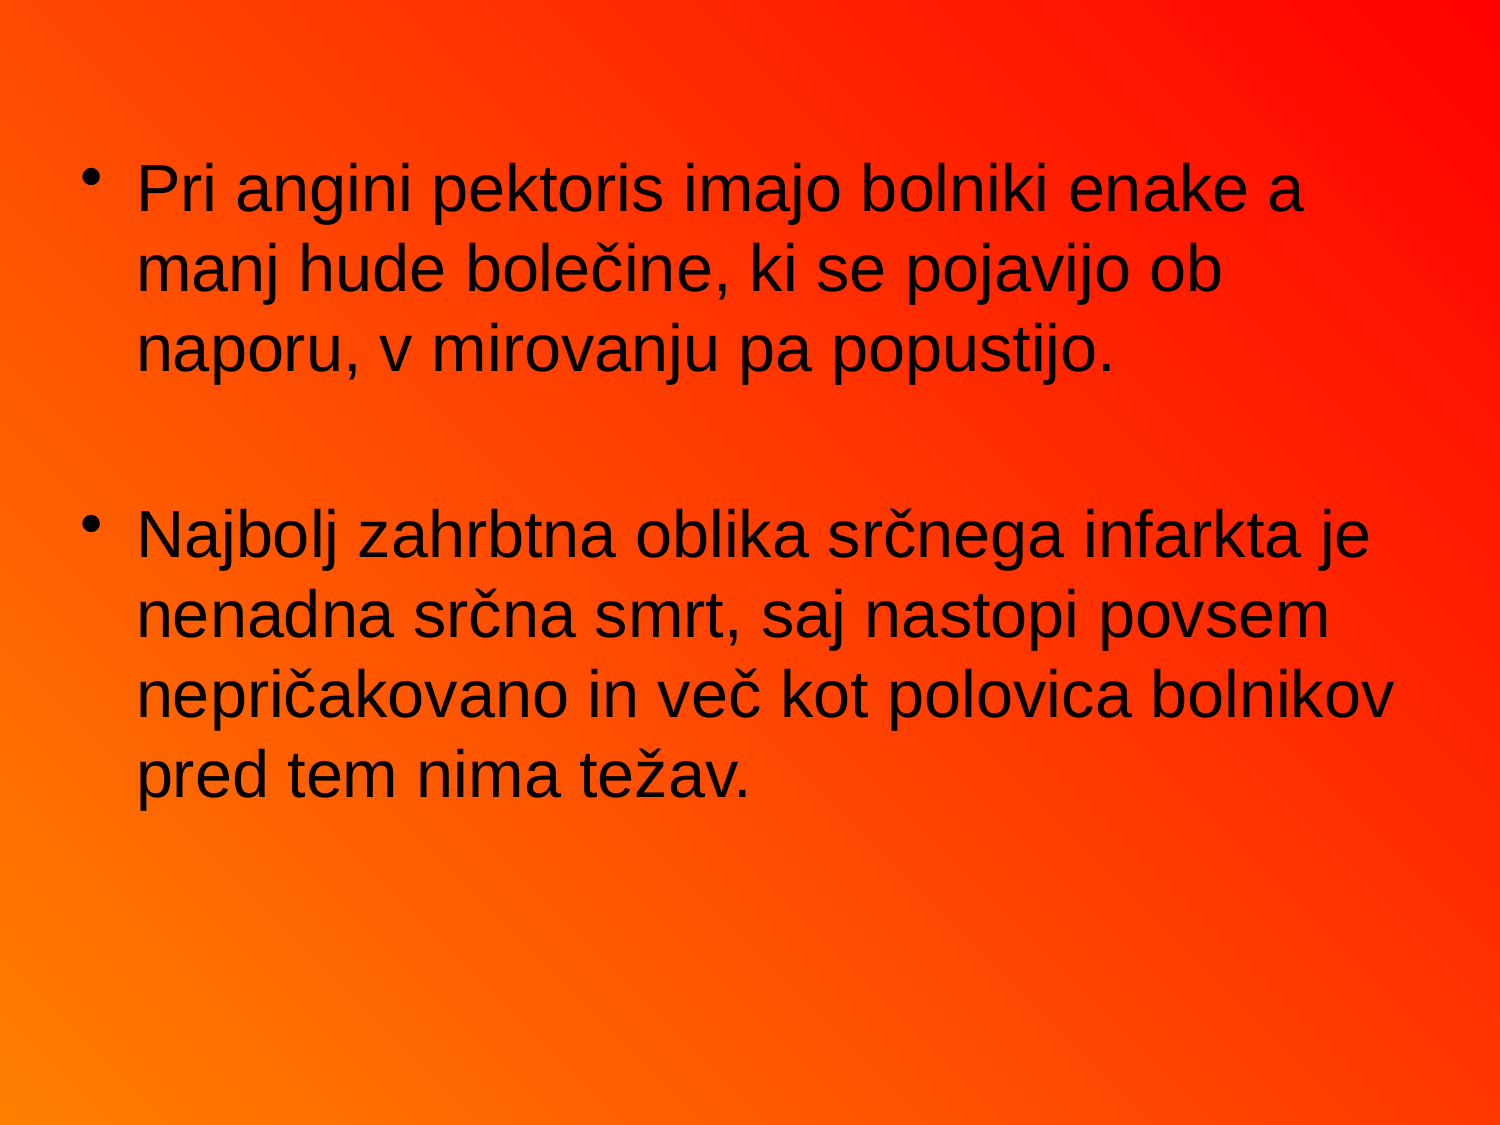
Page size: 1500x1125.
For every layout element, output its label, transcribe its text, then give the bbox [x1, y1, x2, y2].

list Pri angini pektoris imajo bolniki enake a manj hude bolečine, ki se pojavijo ob naporu, v mirovanju pa popustijo. Najbolj zahrbtna oblika srčnega infarkta je nenadna srčna smrt, saj nastopi povsem nepričakovano in več kot polovica bolnikov pred tem nima težav. [64, 137, 1425, 1005]
